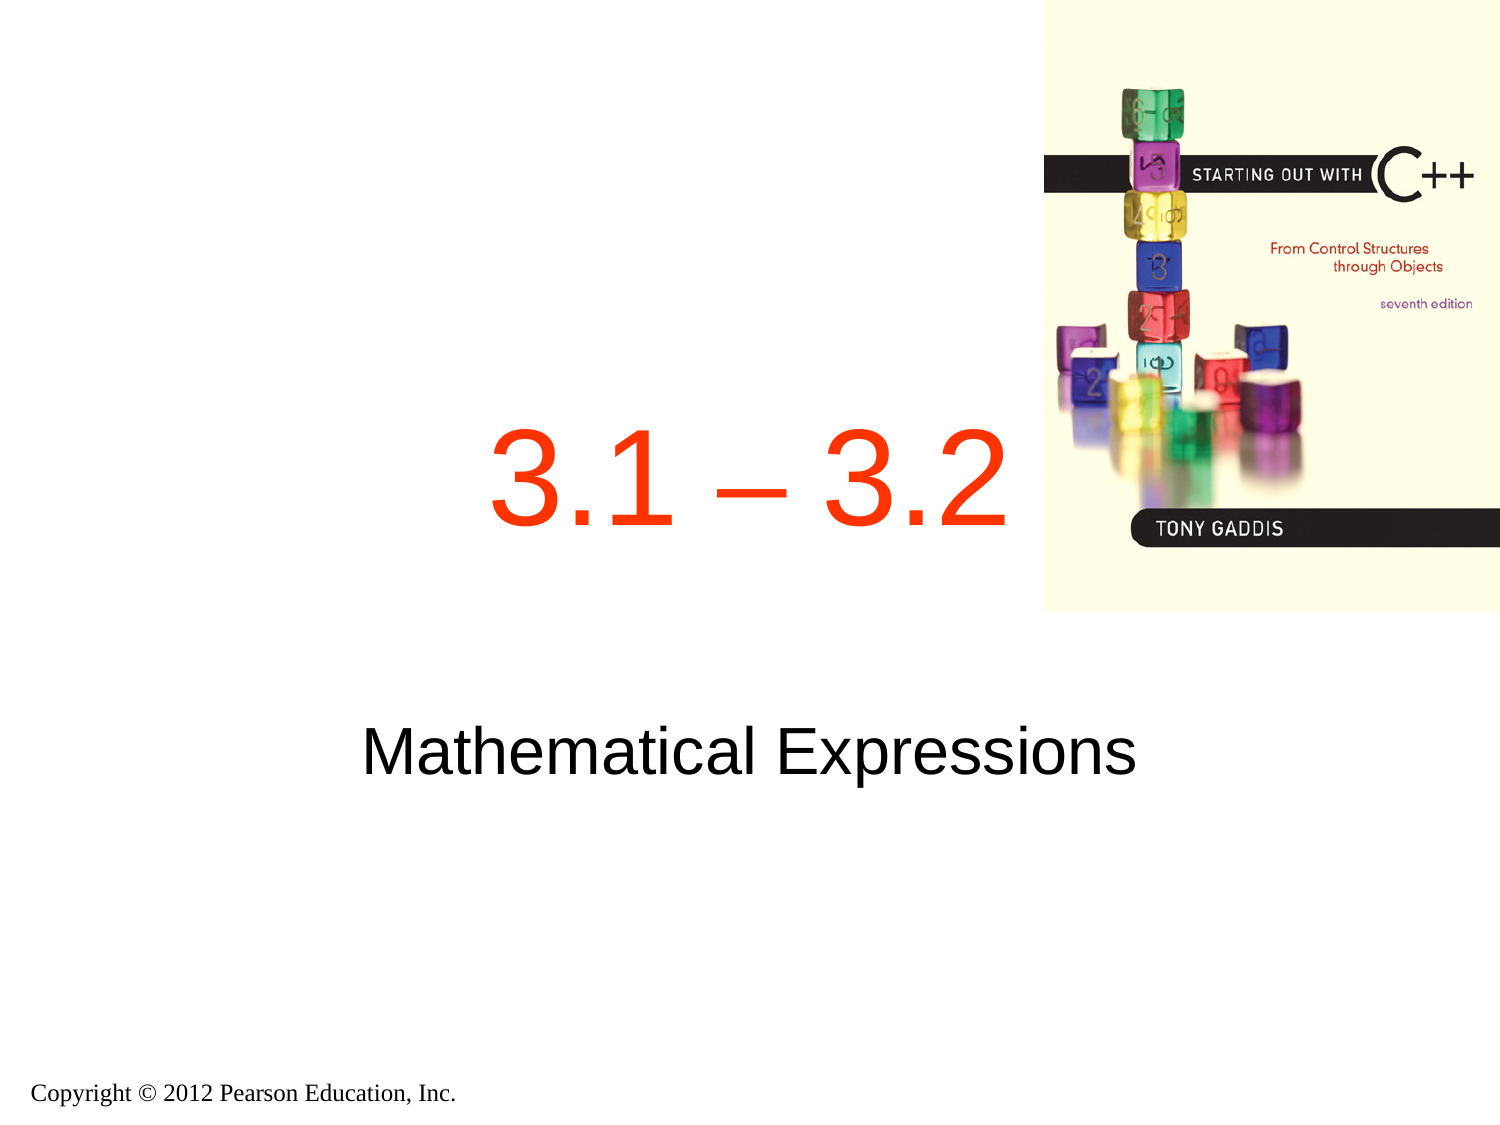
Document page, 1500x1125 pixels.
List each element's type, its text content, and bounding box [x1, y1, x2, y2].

text_box 3.1 – 3.2 [300, 349, 1201, 591]
picture [1044, 0, 1500, 613]
text_box Mathematical Expressions [225, 699, 1276, 988]
